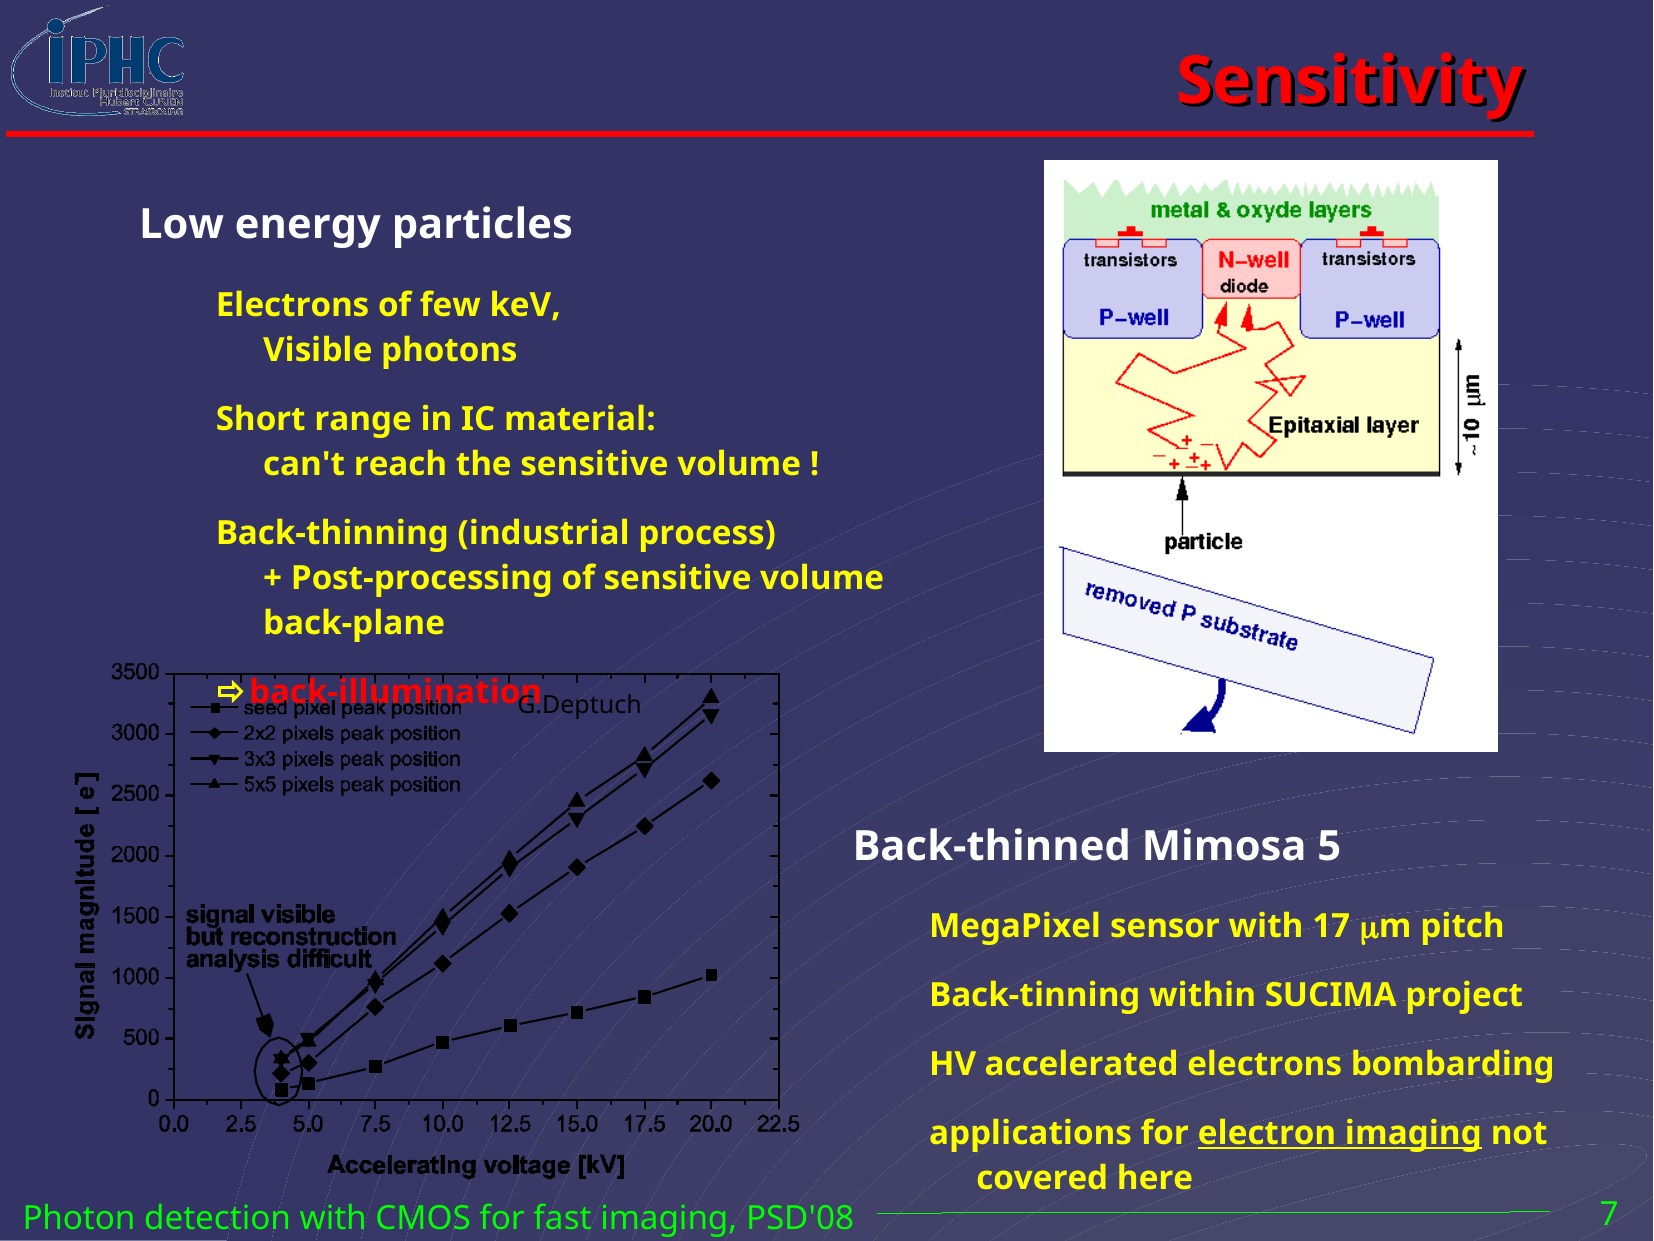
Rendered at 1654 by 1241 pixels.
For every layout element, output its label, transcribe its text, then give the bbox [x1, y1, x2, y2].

picture [10, 5, 184, 116]
text_box G.Deptuch [514, 686, 648, 722]
list Back-thinned Mimosa 5 MegaPixel sensor with 17 mm pitch Back-tinning within SUCIMA project HV accelerated electrons bombarding applications for electron imaging not covered here [834, 787, 1632, 1135]
list Low energy particles Electrons of few keV, Visible photons Short range in IC material: can't reach the sensitive volume ! Back-thinning (industrial process) + Post-processing of sensitive volume back-plane back-illumination [121, 165, 904, 625]
picture [1044, 160, 1498, 752]
picture [71, 660, 800, 1181]
title Sensitivity [168, 31, 1525, 123]
